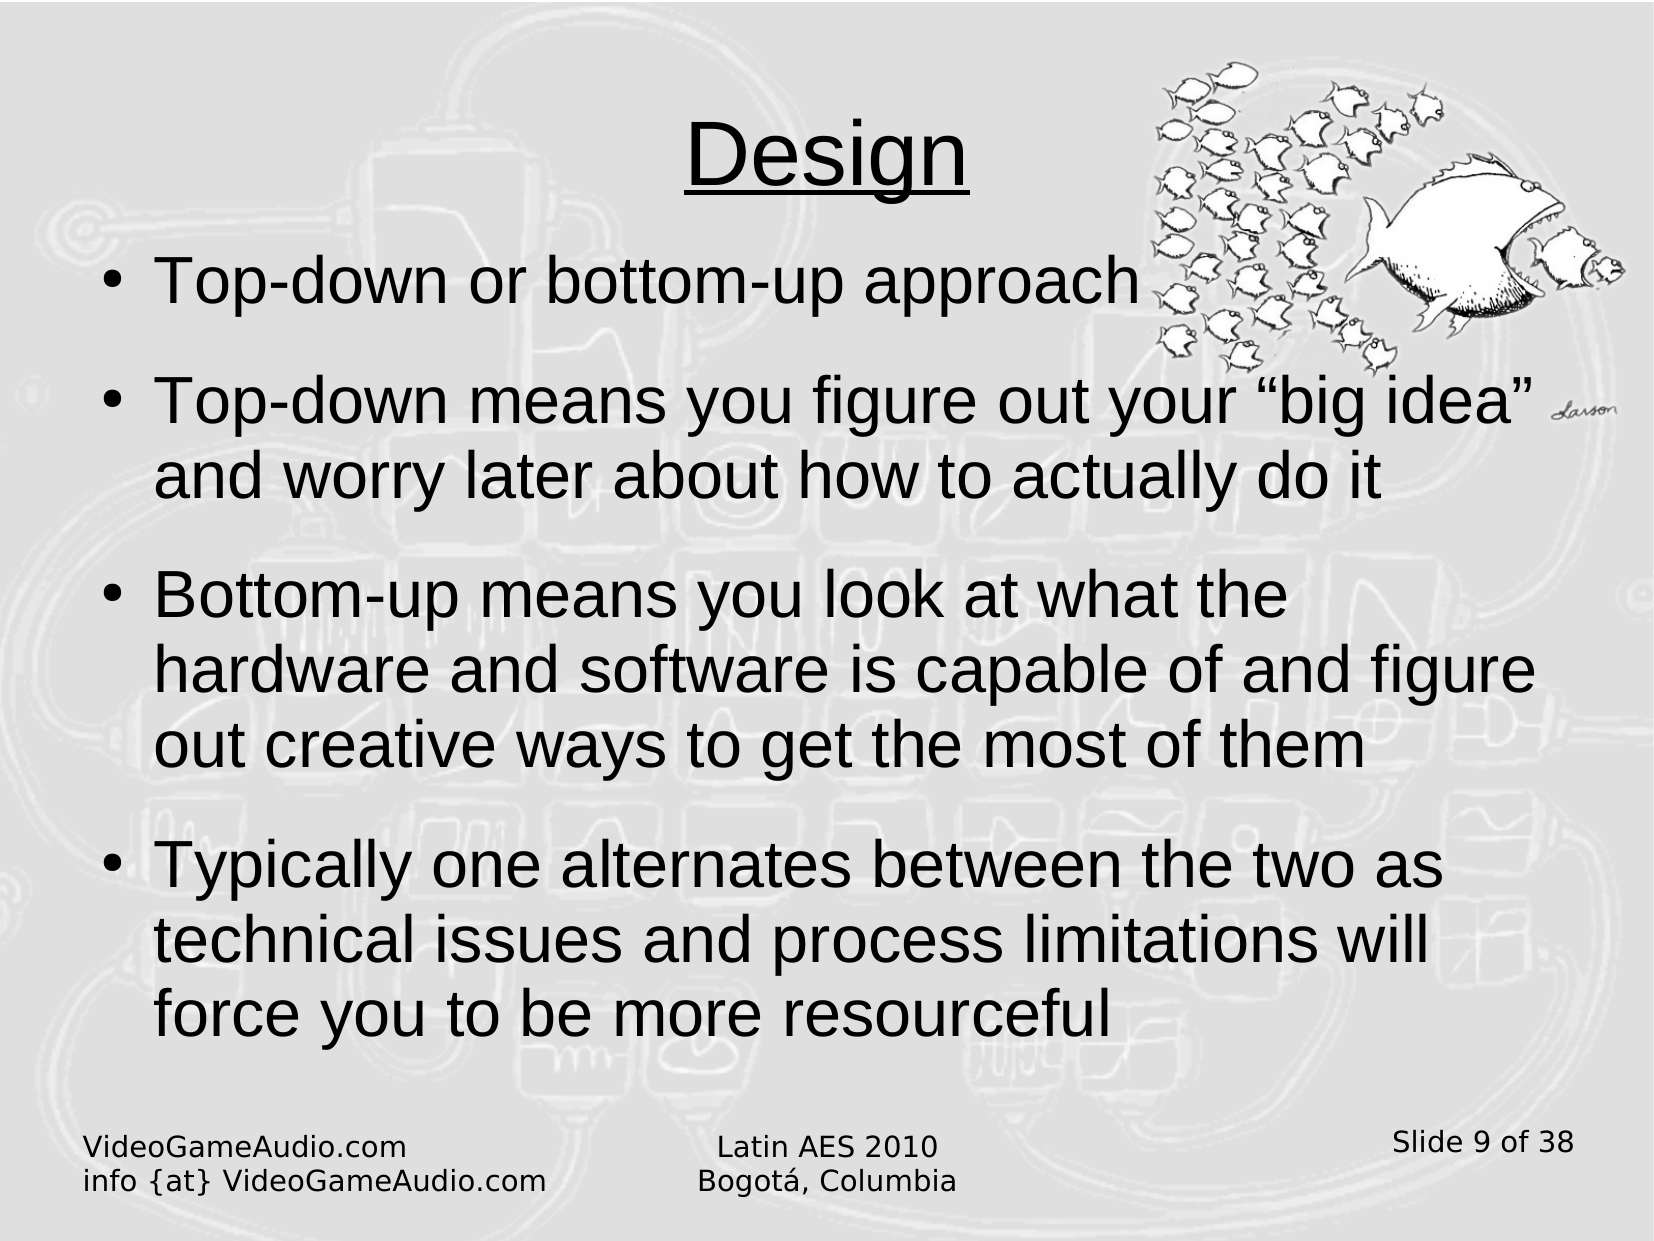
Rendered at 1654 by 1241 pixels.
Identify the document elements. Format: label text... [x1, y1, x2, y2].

list Top-down or bottom-up approach Top-down means you figure out your “big idea” and worry later about how to actually do it Bottom-up means you look at what the hardware and software is capable of and figure out creative ways to get the most of them Typically one alternates between the two as technical issues and process limitations will force you to be more resourceful [82, 243, 1572, 1062]
title Design [82, 49, 1572, 243]
picture [0, 2, 1654, 1241]
